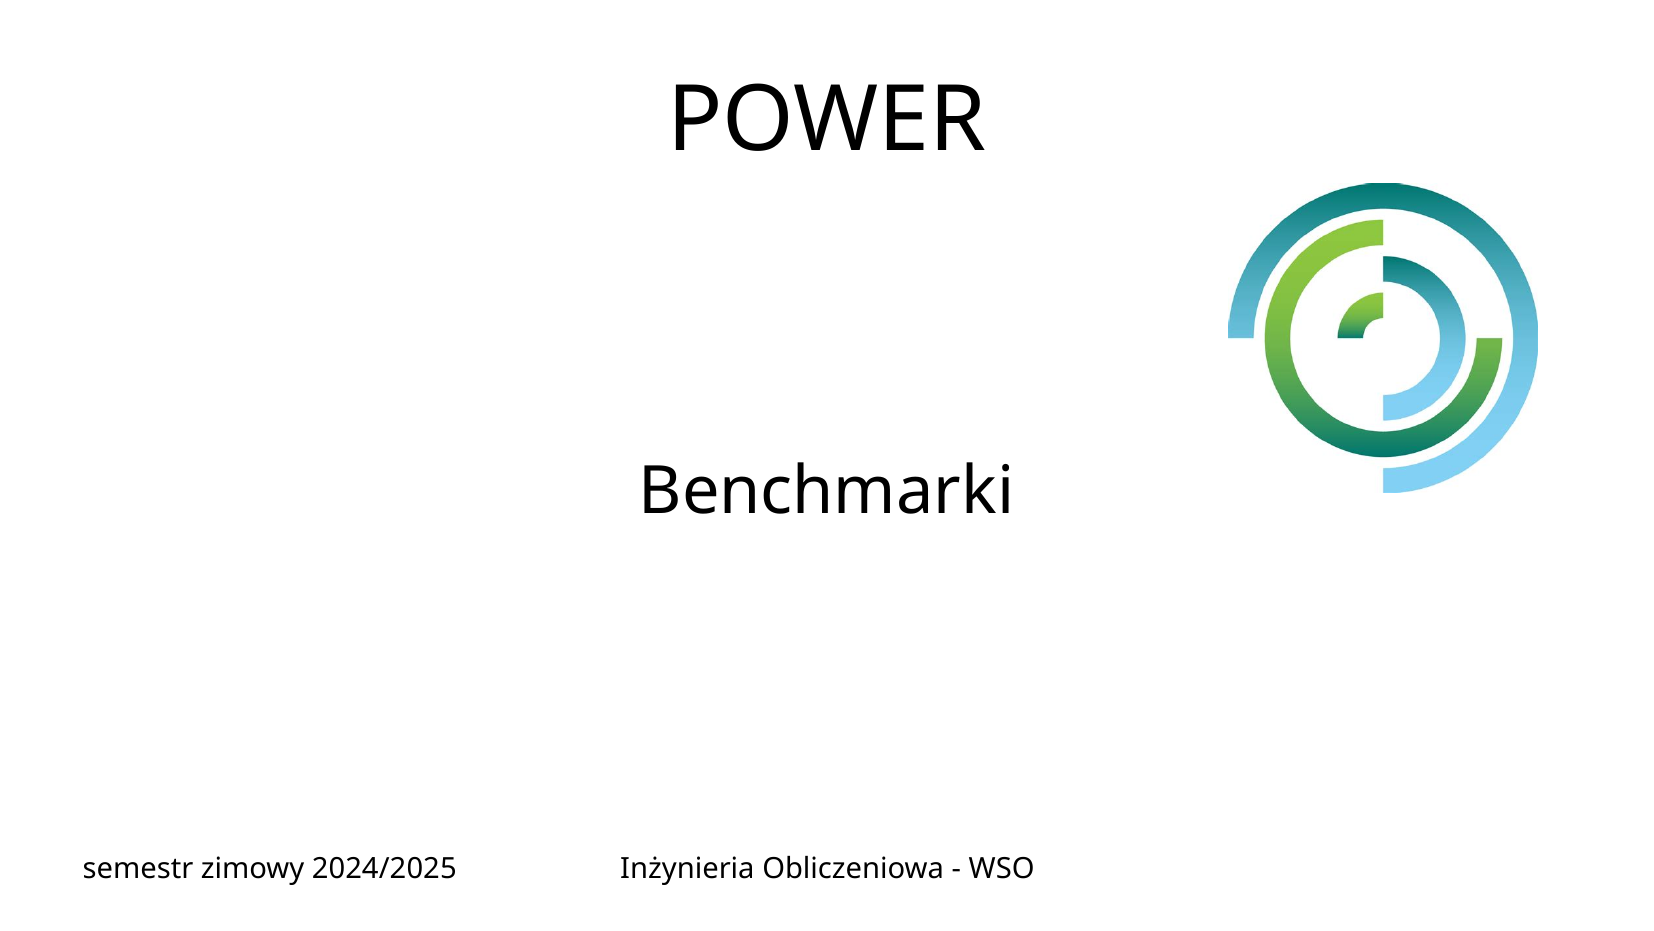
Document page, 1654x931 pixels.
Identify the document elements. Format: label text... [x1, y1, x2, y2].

picture [1228, 183, 1538, 217]
title POWER [82, 37, 1571, 193]
subtitle Benchmarki [82, 217, 1571, 758]
